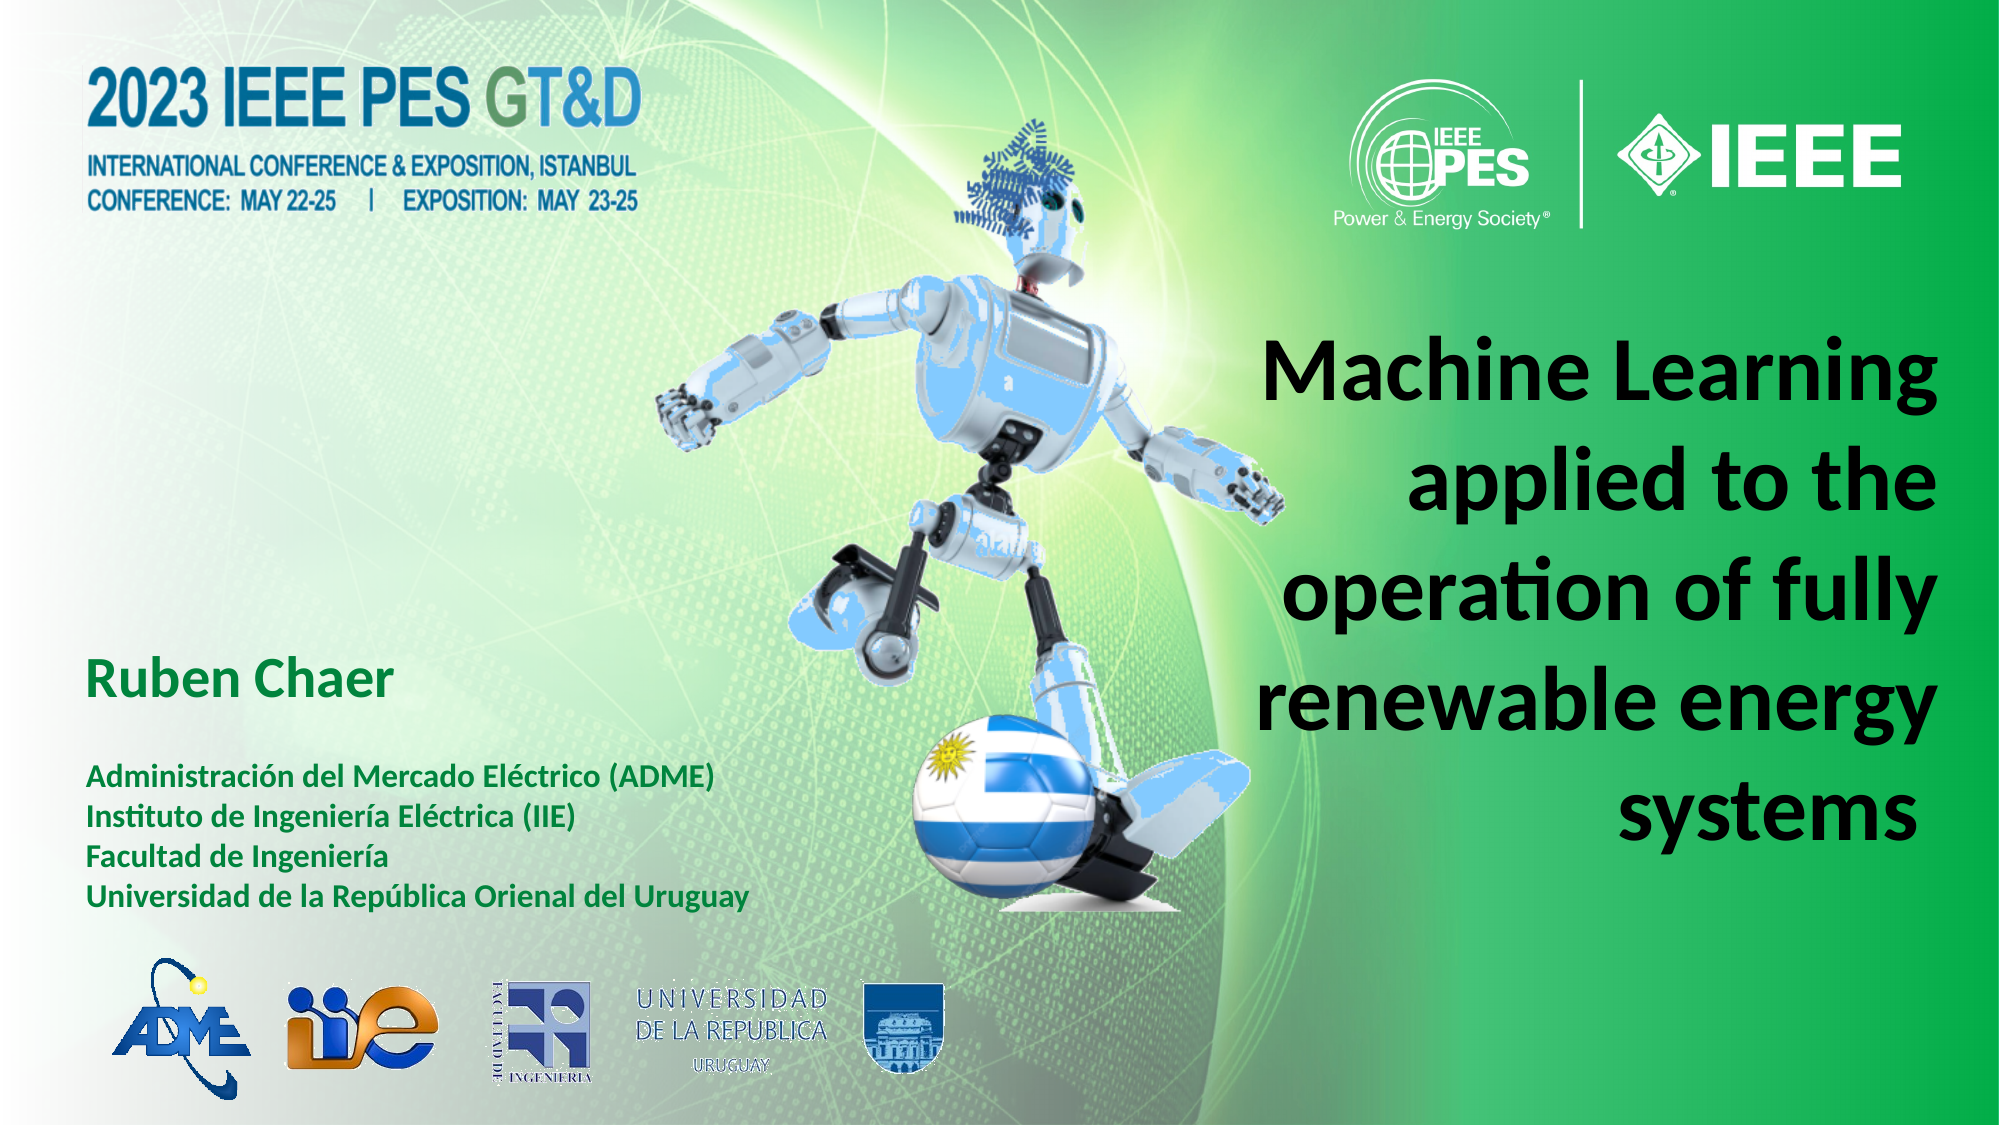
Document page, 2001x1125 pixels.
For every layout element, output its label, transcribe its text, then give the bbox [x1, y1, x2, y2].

list Ruben Chaer Administración del Mercado Eléctrico (ADME) Instituto de Ingeniería Eléctrica (IIE) Facultad de Ingeniería Universidad de la República Orienal del Uruguay [70, 631, 928, 967]
picture [112, 967, 255, 1103]
picture [266, 979, 951, 1086]
text_box [0, 0, 2000, 1125]
list Machine Learning applied to the operation of fully renewable energy systems [1127, 301, 1955, 922]
picture [82, 51, 1359, 916]
